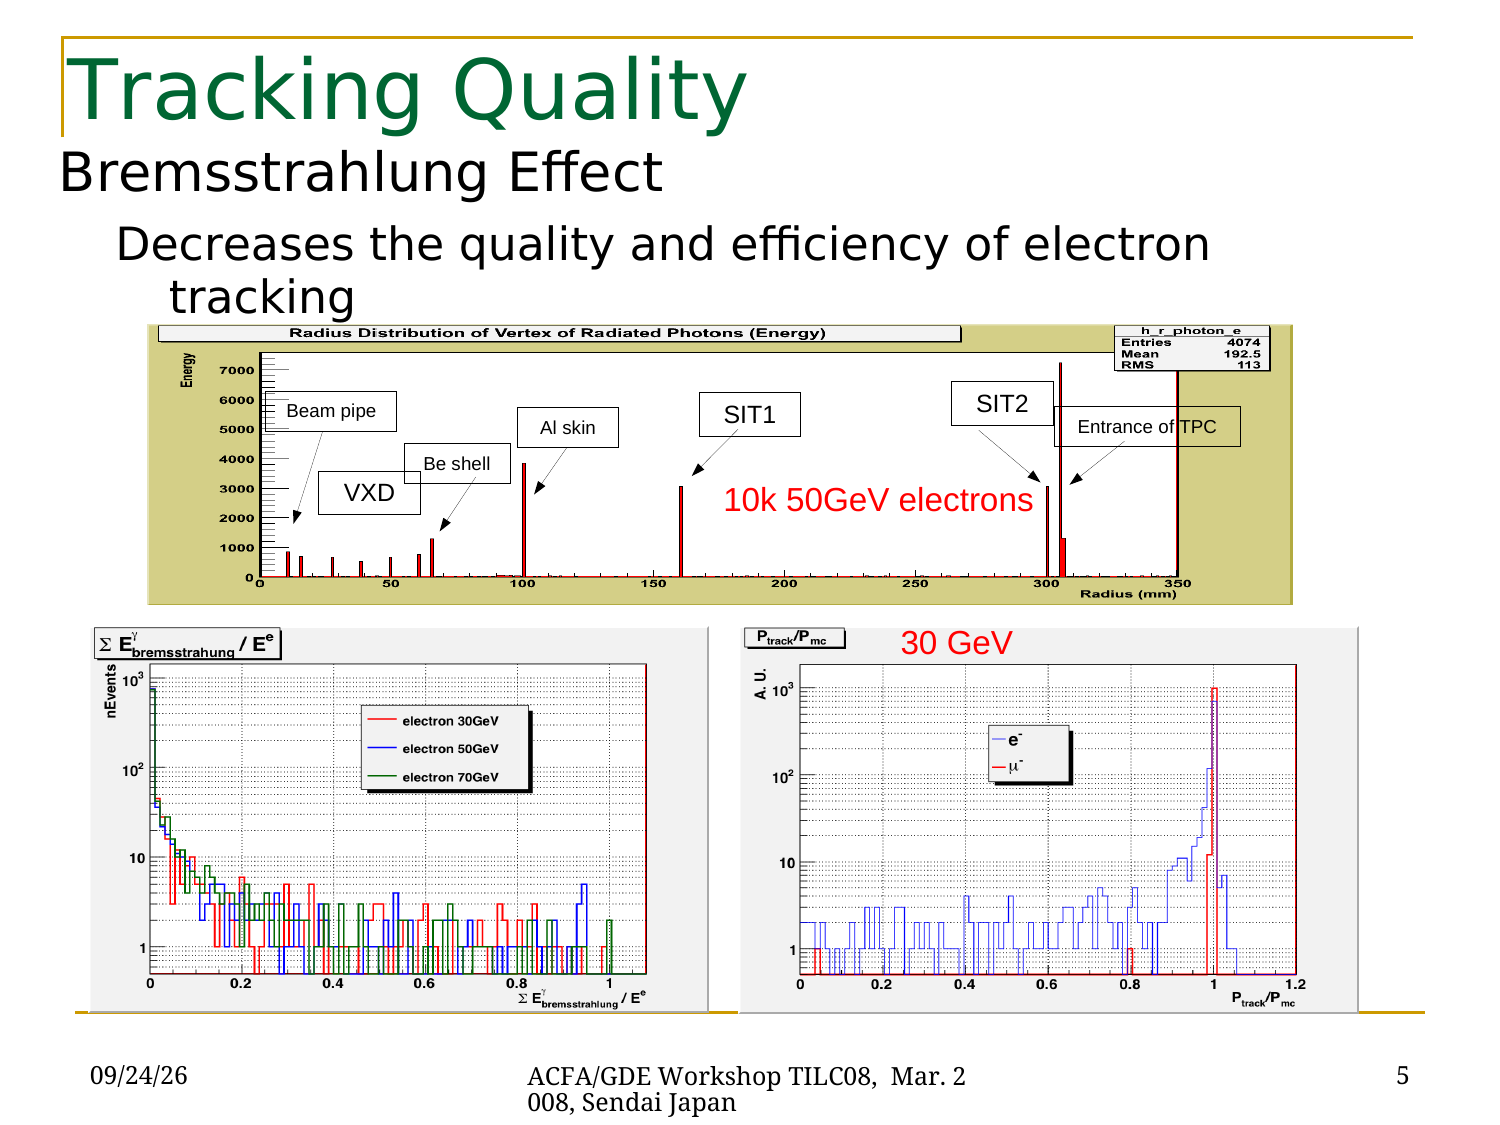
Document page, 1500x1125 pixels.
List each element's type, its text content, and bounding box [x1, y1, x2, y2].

text_box VXD [318, 471, 421, 515]
text_box Beam pipe [265, 391, 397, 432]
text_box SIT2 [951, 381, 1054, 426]
list Bremsstrahlung Effect Decreases the quality and efficiency of electron tracking [59, 141, 1410, 325]
text_box 10k 50GeV electrons [708, 474, 1300, 528]
text_box Be shell [404, 443, 511, 484]
picture [147, 324, 1293, 605]
picture [738, 625, 1359, 1014]
title Tracking Quality [67, 4, 1418, 178]
text_box 30 GeV [885, 617, 1477, 671]
text_box Entrance of TPC [1054, 406, 1241, 447]
picture [88, 625, 709, 1013]
text_box Al skin [517, 407, 619, 448]
text_box SIT1 [699, 392, 801, 437]
